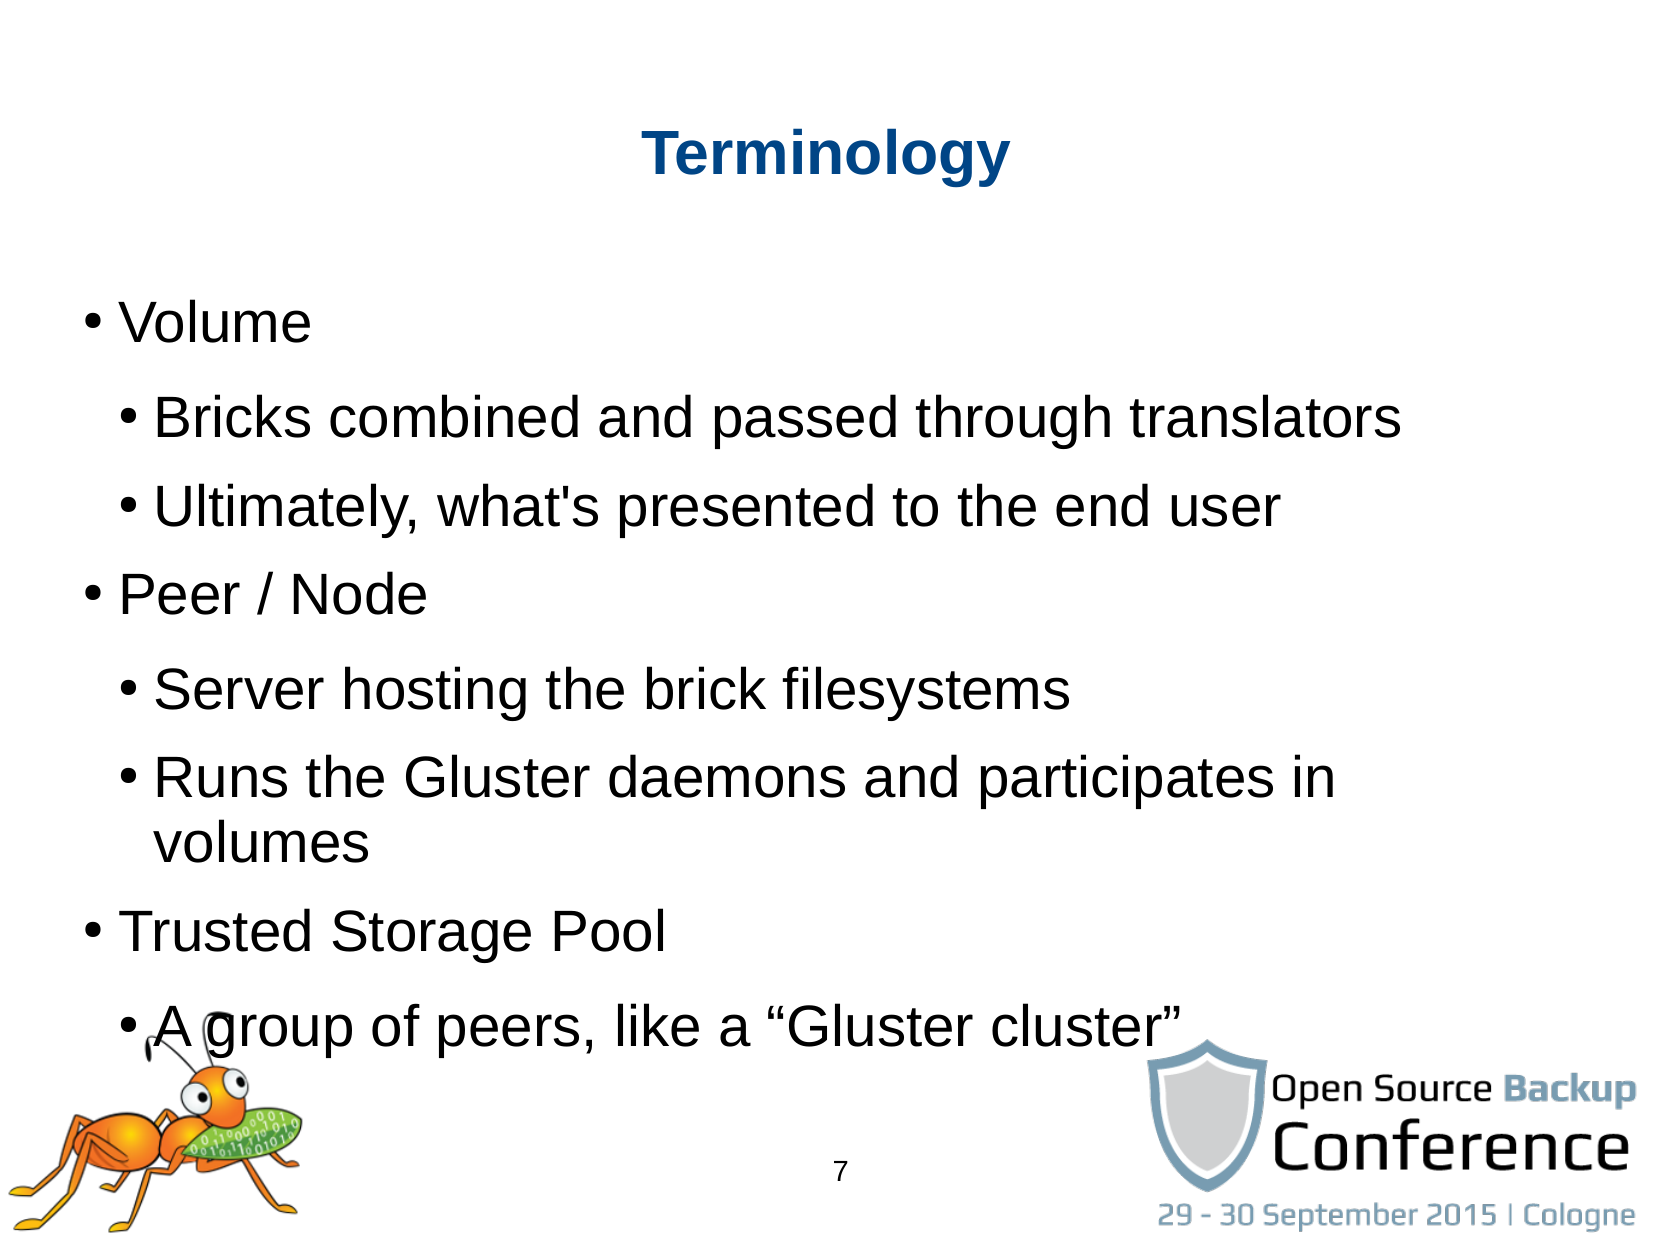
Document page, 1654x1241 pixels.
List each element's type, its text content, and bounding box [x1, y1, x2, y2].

picture [1132, 1033, 1654, 1241]
picture [5, 1009, 306, 1235]
title Terminology [82, 49, 1571, 257]
list Volume Bricks combined and passed through translators Ultimately, what's presented to the end user Peer / Node Server hosting the brick filesystems Runs the Gluster daemons and participates in volumes Trusted Storage Pool A group of peers, like a “Gluster cluster” [82, 290, 1571, 1109]
